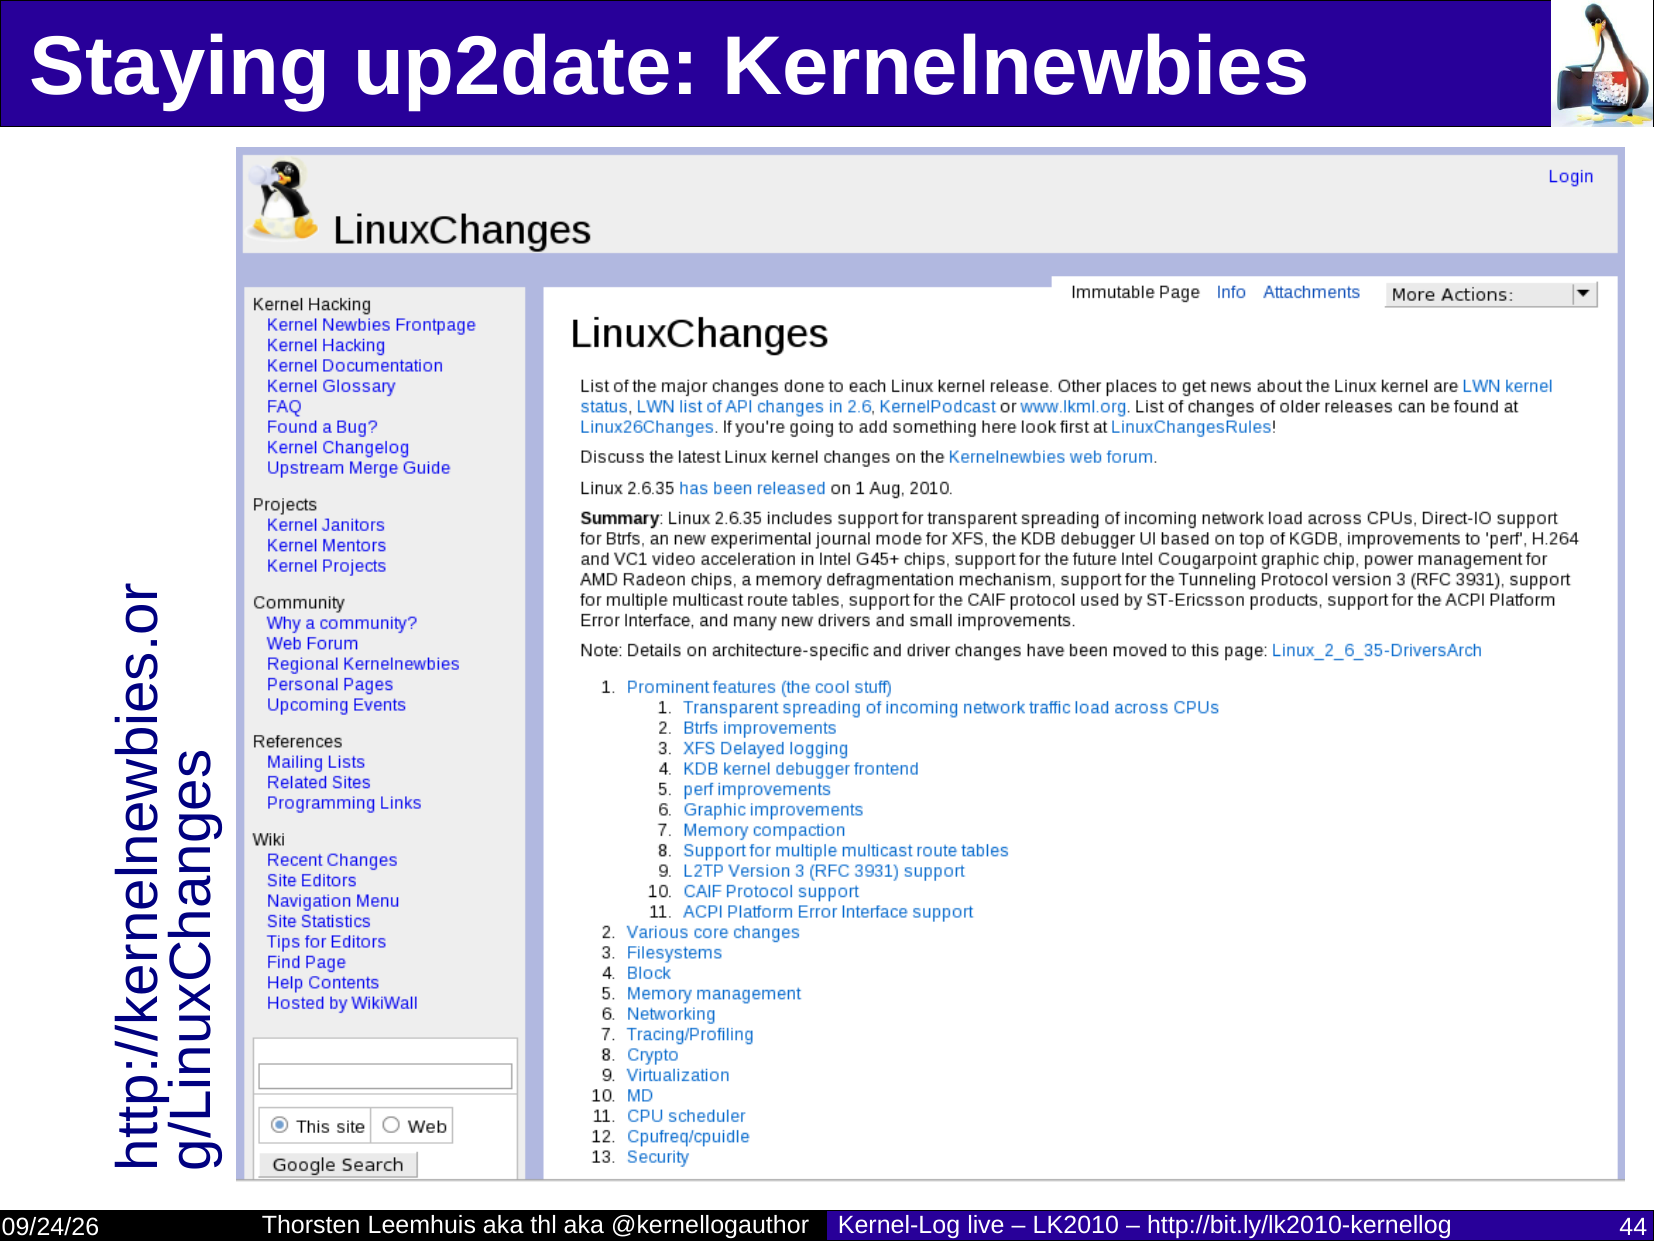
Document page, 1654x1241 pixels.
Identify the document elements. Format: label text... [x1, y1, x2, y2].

title Staying up2date: Kernelnewbies [29, 19, 1535, 113]
text_box http://kernelnewbies.org/LinuxChanges [97, 561, 178, 1187]
picture [236, 147, 1625, 1182]
picture [1551, 0, 1653, 127]
